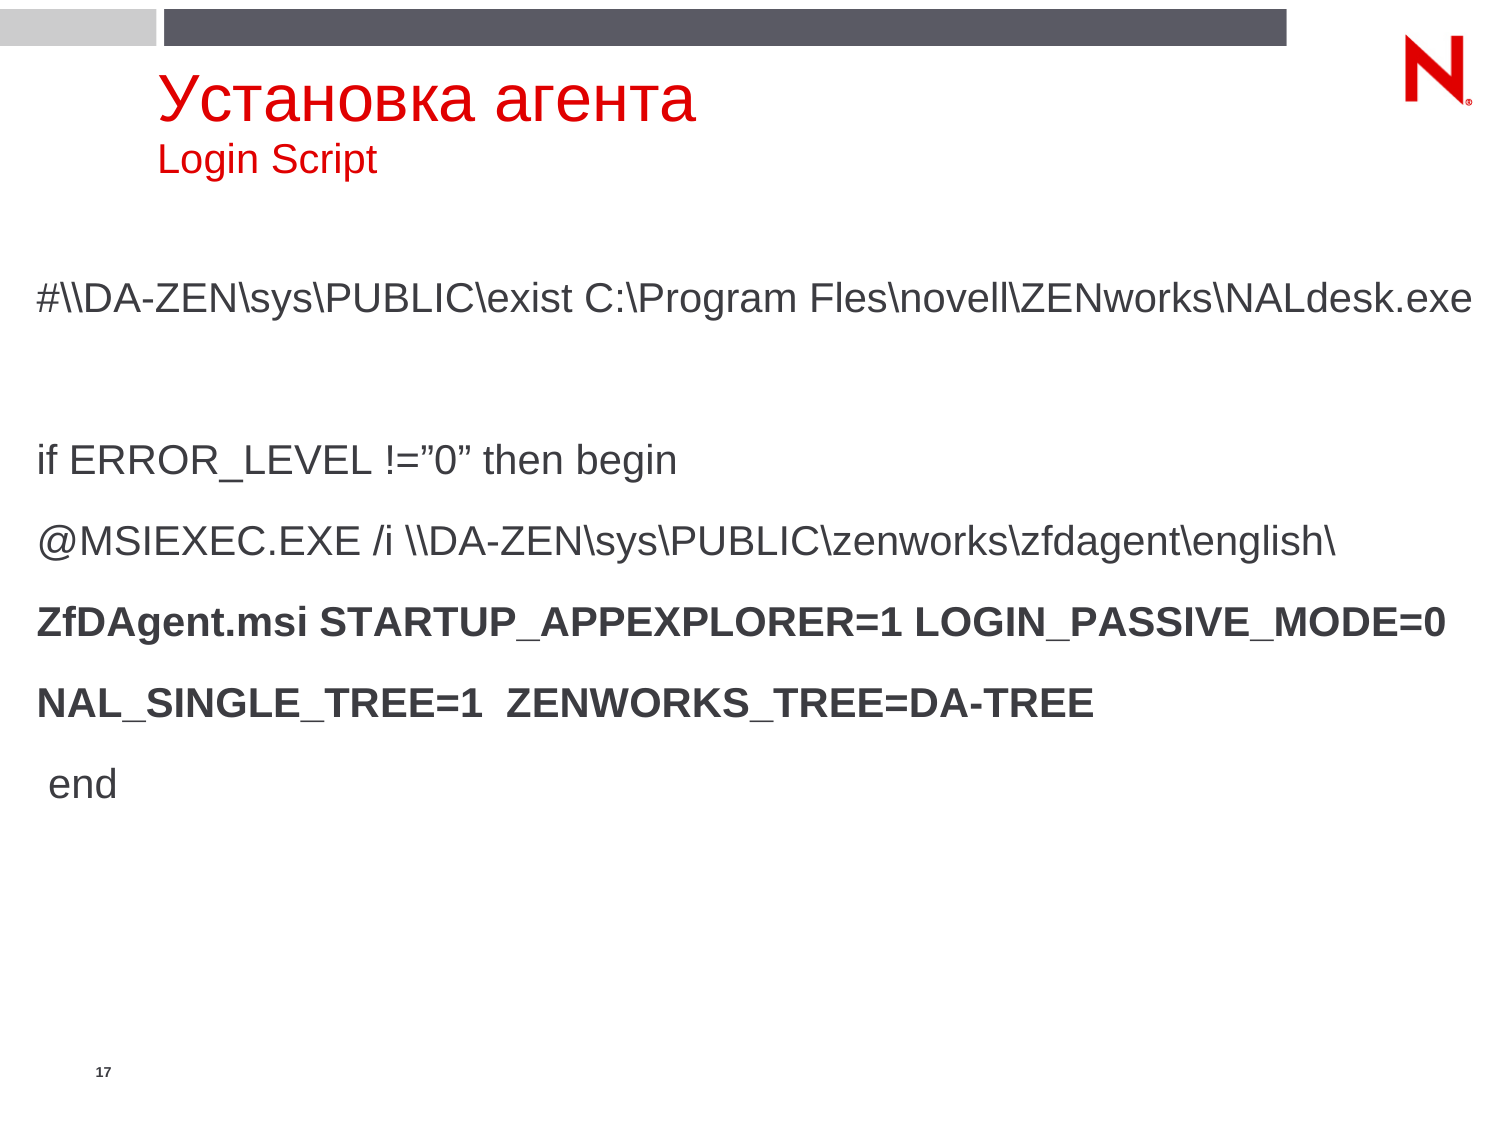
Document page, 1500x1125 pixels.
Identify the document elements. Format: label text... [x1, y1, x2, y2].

text_box Установка агента Login Script [142, 53, 1388, 191]
picture [1403, 32, 1473, 107]
text_box #\\DA-ZEN\sys\PUBLIC\exist C:\Program Fles\novell\ZENworks\NALdesk.exe if ERROR_LEVEL !=”0” then begin @MSIEXEC.EXE /i \\DA-ZEN\sys\PUBLIC\zenworks\zfdagent\english\ ZfDAgent.msi STARTUP_APPEXPLORER=1 LOGIN_PASSIVE_MODE=0 NAL_SINGLE_TREE=1 ZENWORKS_TREE=DA-TREE end [21, 263, 1500, 825]
